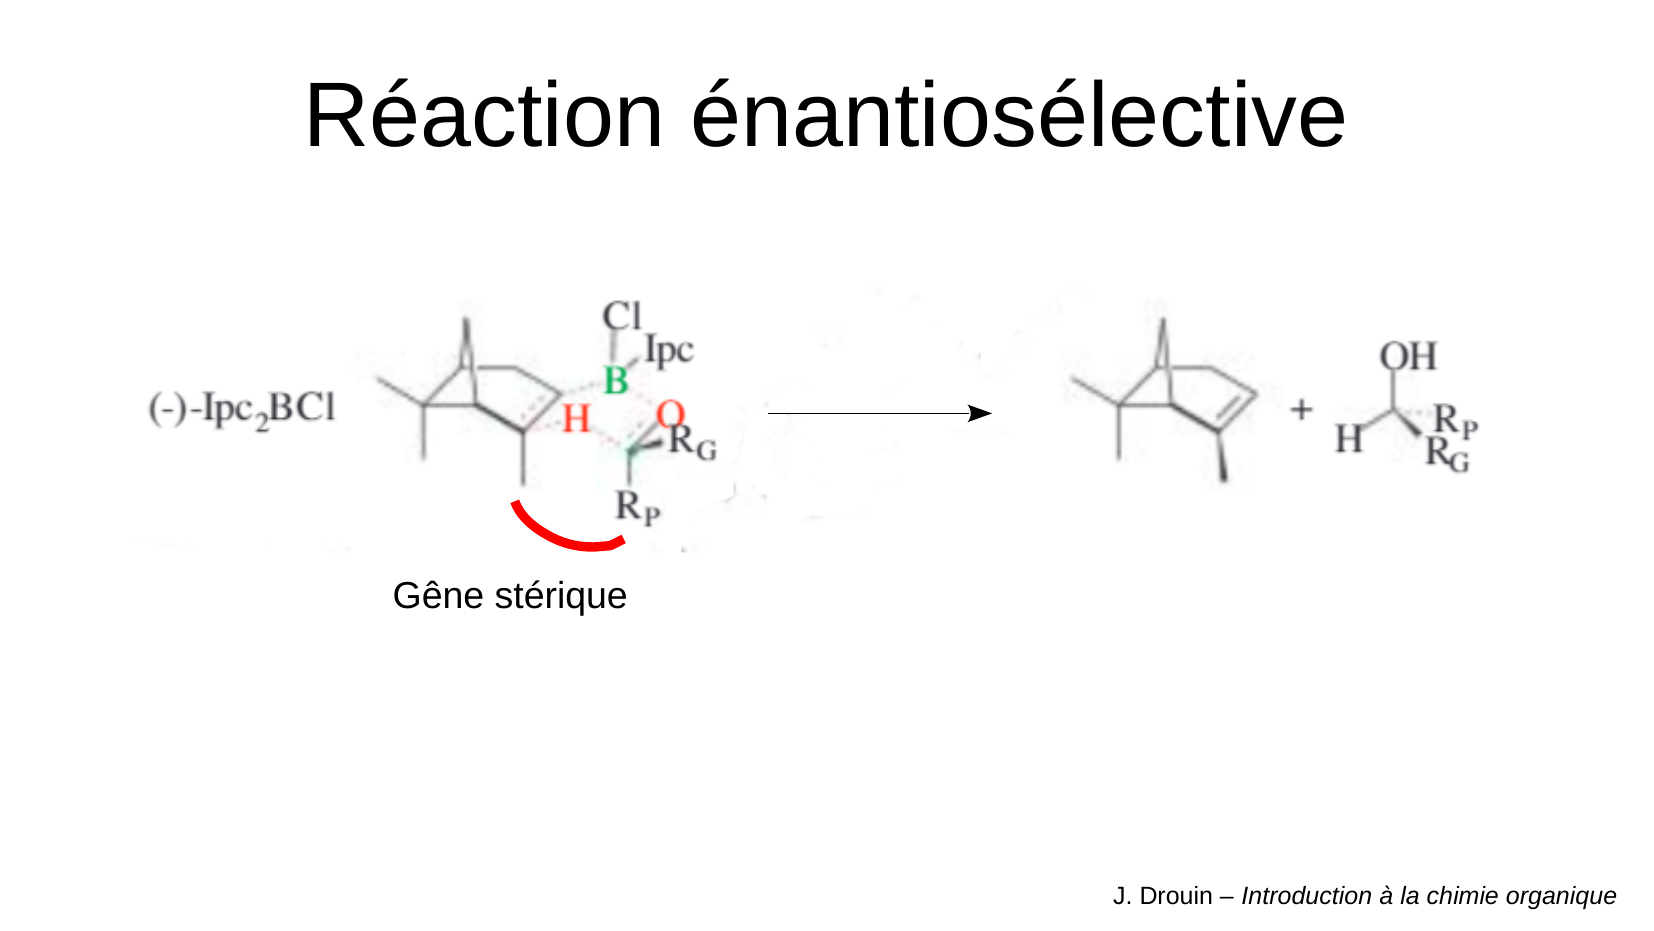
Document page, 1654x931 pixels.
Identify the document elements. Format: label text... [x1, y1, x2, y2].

picture [71, 259, 1536, 577]
text_box Gêne stérique [377, 566, 863, 666]
text_box J. Drouin – Introduction à la chimie organique [1098, 874, 1654, 918]
title Réaction énantiosélective [82, 37, 1571, 193]
